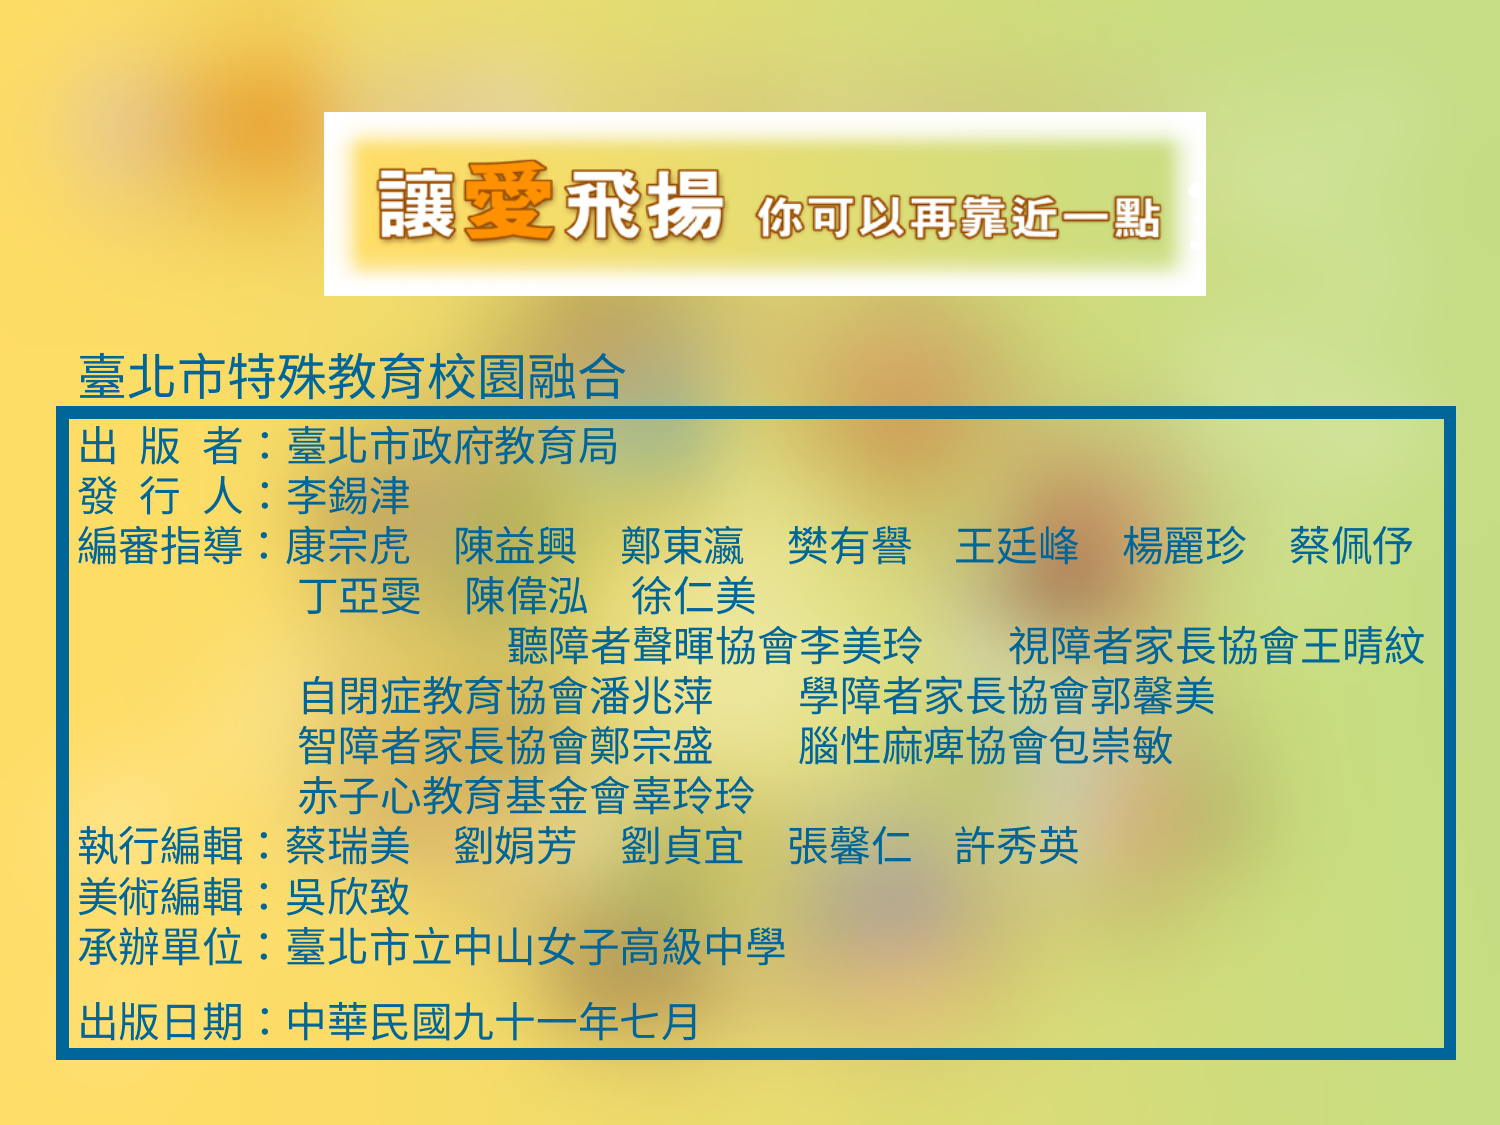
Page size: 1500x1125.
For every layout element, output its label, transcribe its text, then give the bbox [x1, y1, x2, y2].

text_box 臺北市特殊教育校園融合 [62, 337, 651, 412]
chart [324, 112, 1206, 296]
text_box 出 版 者：臺北市政府教育局 發 行 人：李錫津 編審指導：康宗虎 陳益興 鄭東瀛 樊有譽 王廷峰 楊麗珍 蔡佩伃 丁亞雯 陳偉泓 徐仁美 聽障者聲暉協會李美玲 視障者家長協會王晴紋 自閉症教育協會潘兆萍 學障者家長協會郭馨美 智障者家長協會鄭宗盛 腦性麻痺協會包崇敏 赤子心教育基金會辜玲玲 執行編輯：蔡瑞美 劉娟芳 劉貞宜 張馨仁 許秀英 美術編輯：吳欣致 承辦單位：臺北市立中山女子高級中學 出版日期：中華民國九十一年七月 [62, 412, 1450, 1055]
picture [0, 0, 1500, 1125]
